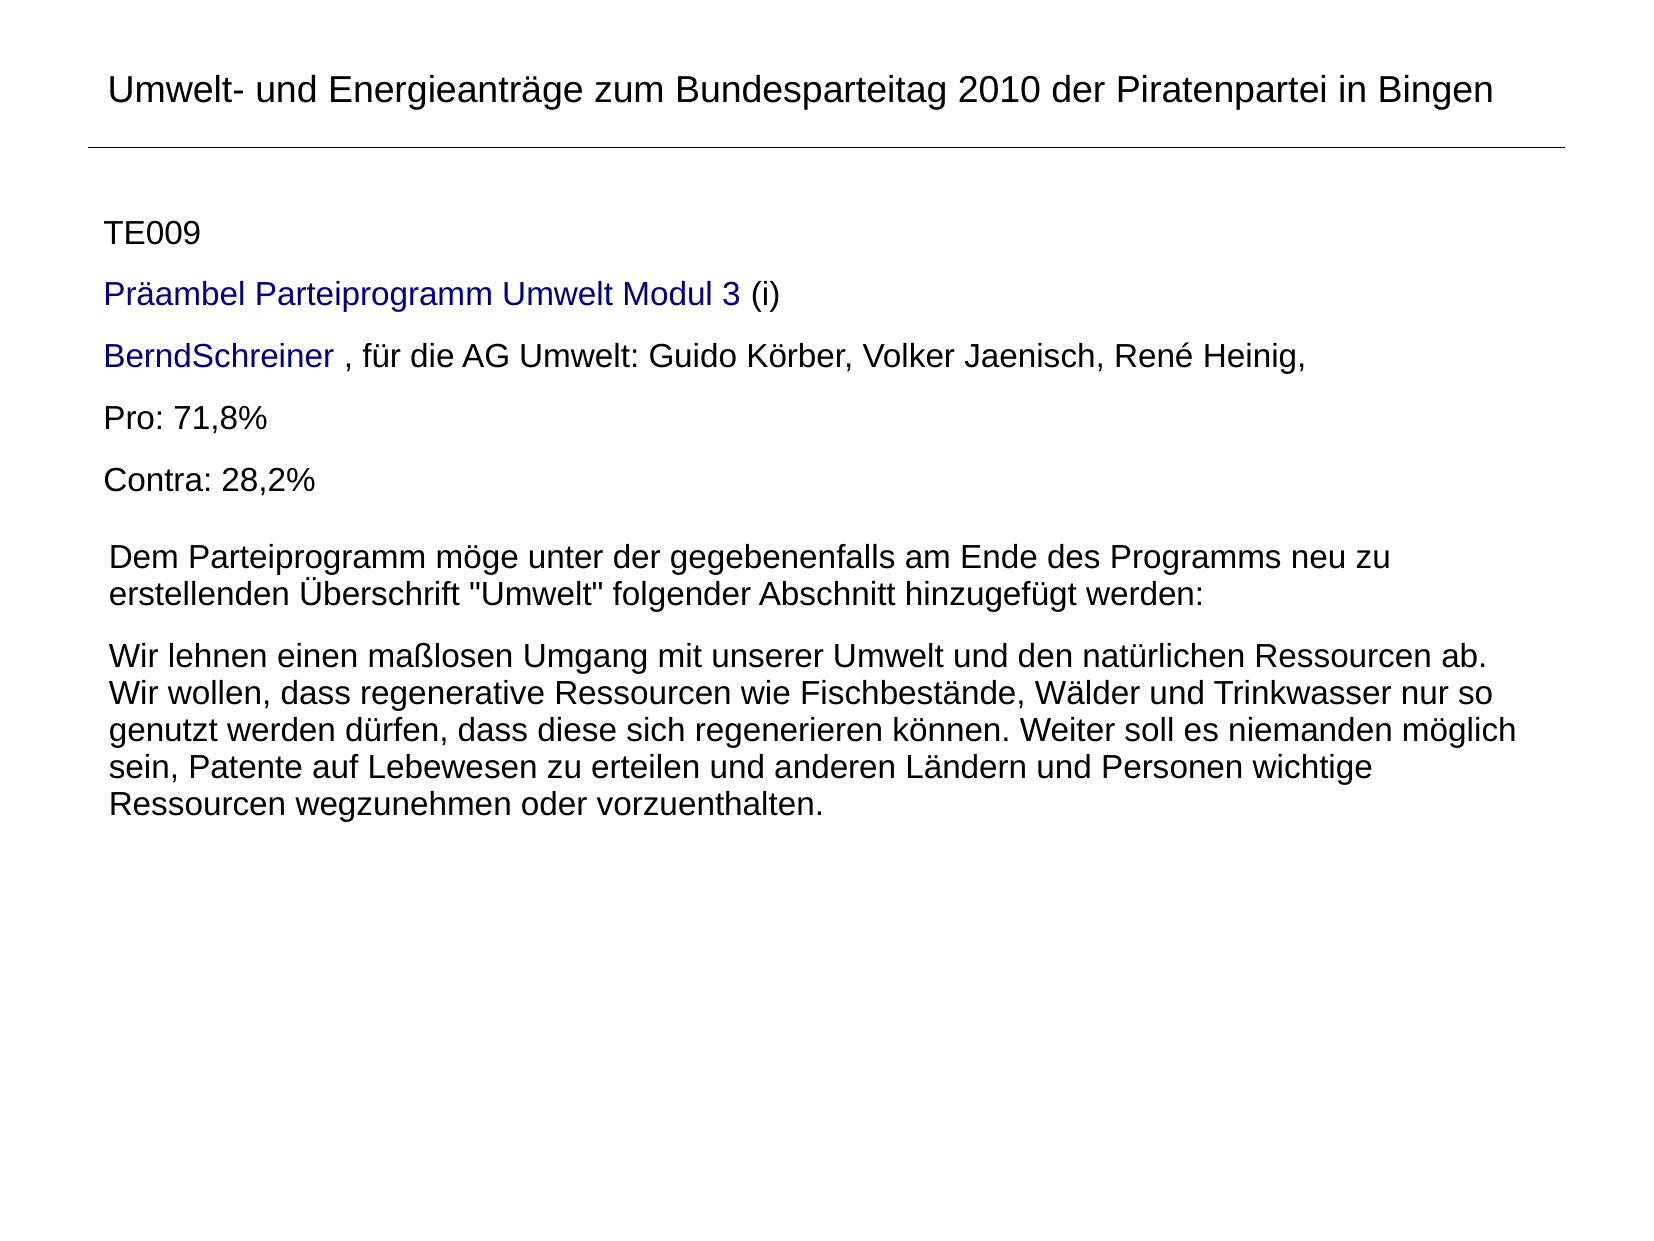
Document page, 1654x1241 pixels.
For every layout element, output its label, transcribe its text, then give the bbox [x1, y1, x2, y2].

text_box Dem Parteiprogramm möge unter der gegebenenfalls am Ende des Programms neu zu erstellenden Überschrift "Umwelt" folgender Abschnitt hinzugefügt werden: Wir lehnen einen maßlosen Umgang mit unserer Umwelt und den natürlichen Ressourcen ab. Wir wollen, dass regenerative Ressourcen wie Fischbestände, Wälder und Trinkwasser nur so genutzt werden dürfen, dass diese sich regenerieren können. Weiter soll es niemanden möglich sein, Patente auf Lebewesen zu erteilen und anderen Ländern und Personen wichtige Ressourcen wegzunehmen oder vorzuenthalten. [94, 531, 1536, 1123]
text_box TE009 Präambel Parteiprogramm Umwelt Modul 3 (i) BerndSchreiner , für die AG Umwelt: Guido Körber, Volker Jaenisch, René Heinig, Pro: 71,8% Contra: 28,2% [88, 206, 1536, 554]
